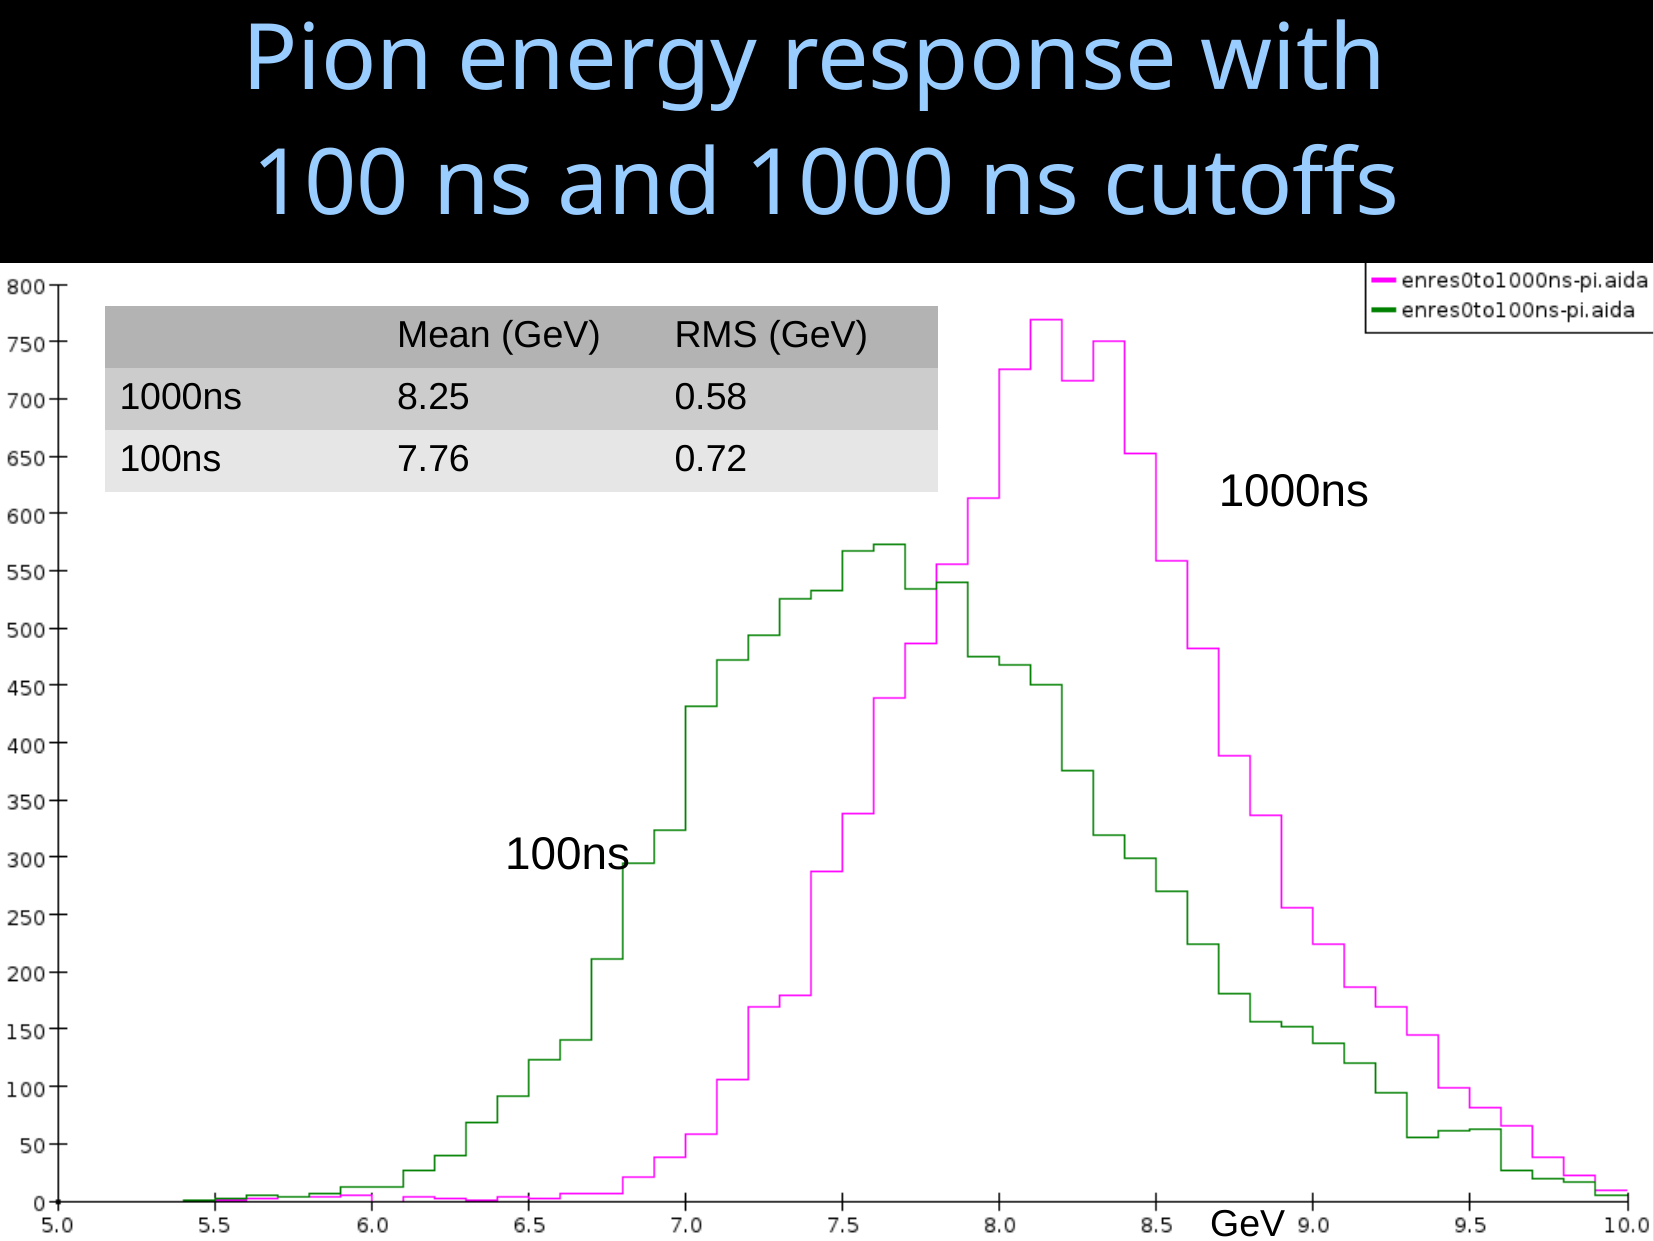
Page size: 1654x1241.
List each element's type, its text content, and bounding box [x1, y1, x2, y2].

table_cell 0.72 [660, 430, 938, 492]
table_header Mean (GeV) [382, 306, 660, 368]
table_cell 8.25 [382, 368, 660, 430]
table_header [105, 306, 382, 368]
text_box 1000ns [1193, 447, 1366, 541]
table_cell 100ns [105, 430, 382, 492]
table_cell 7.76 [382, 430, 660, 492]
table_header RMS (GeV) [660, 306, 938, 368]
text_box GeV [1185, 1185, 1298, 1241]
title Pion energy response with 100 ns and 1000 ns cutoffs [147, 0, 1506, 241]
table_cell 0.58 [660, 368, 938, 430]
picture [0, 263, 1654, 1241]
table_cell 1000ns [105, 368, 382, 430]
text_box 100ns [480, 810, 631, 903]
